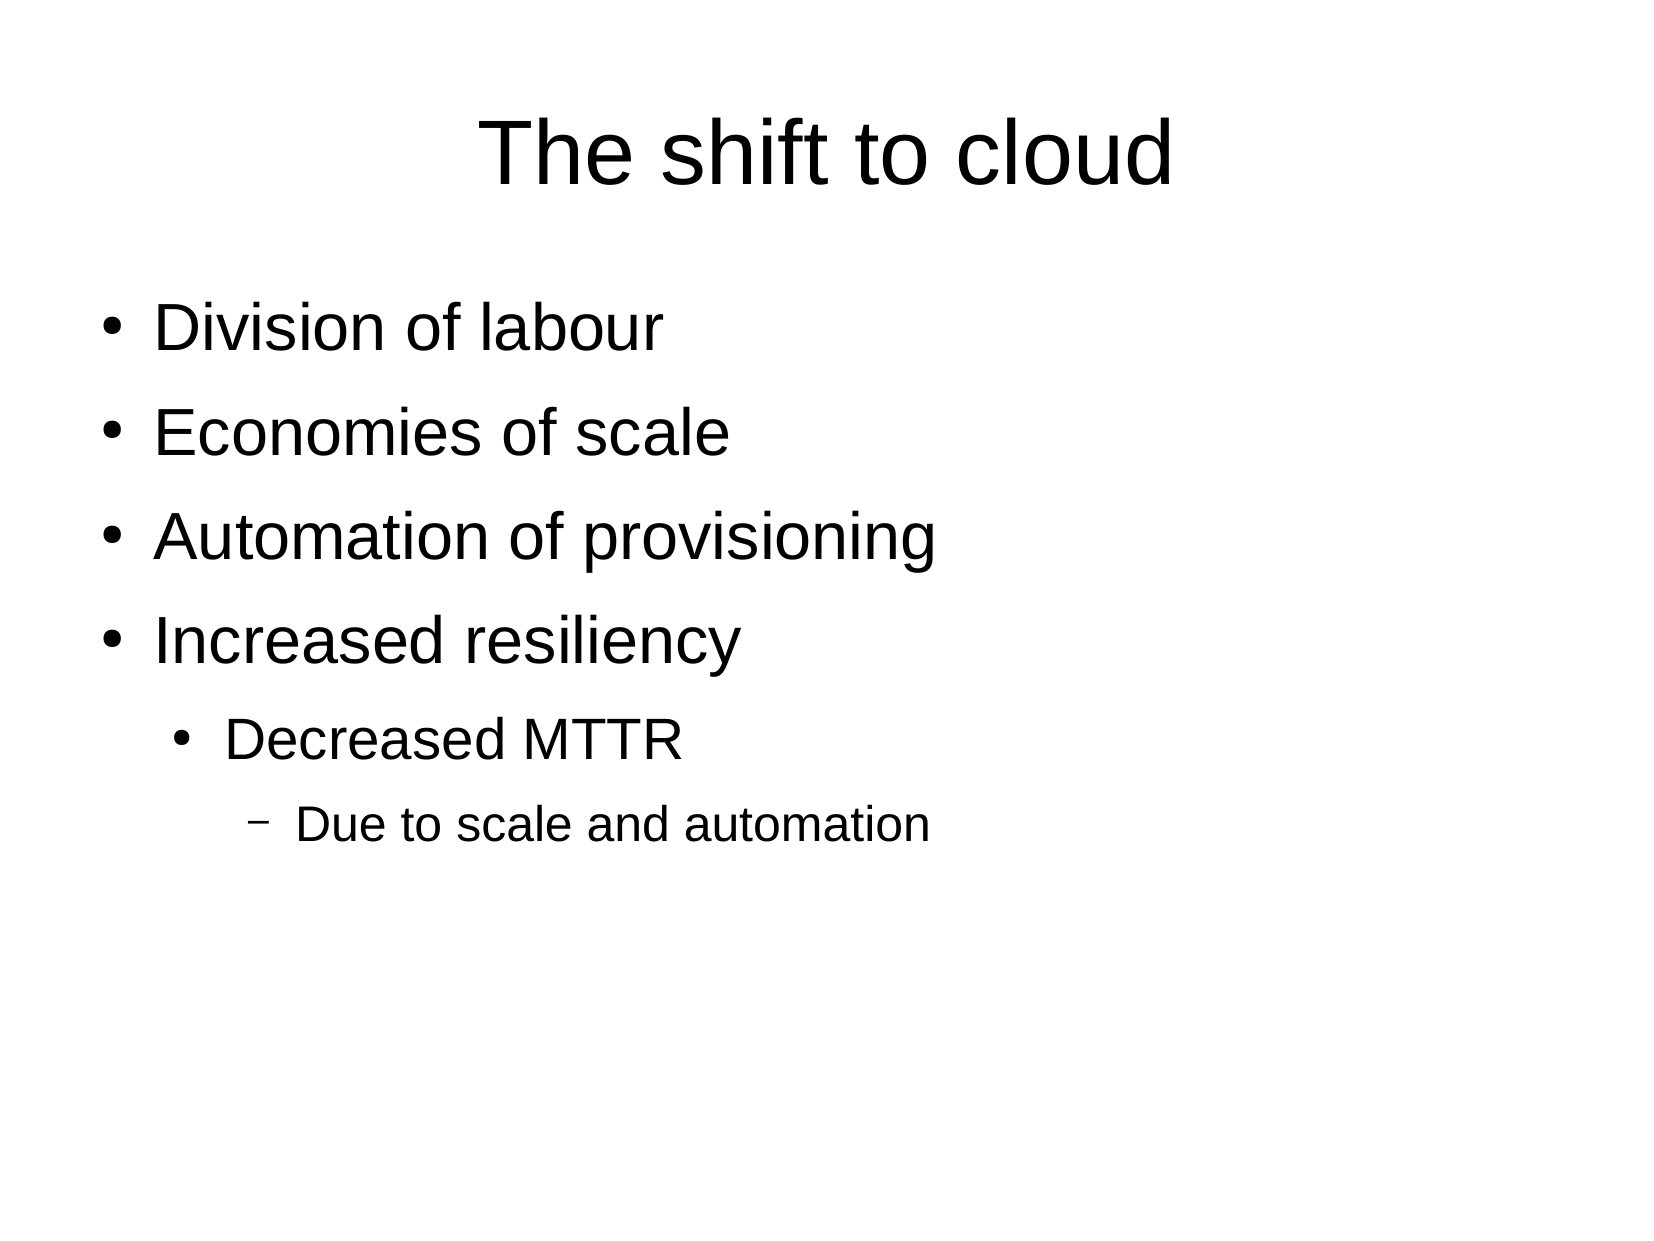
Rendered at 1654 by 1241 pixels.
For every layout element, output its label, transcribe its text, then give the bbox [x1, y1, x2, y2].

title The shift to cloud [82, 49, 1571, 257]
list Division of labour Economies of scale Automation of provisioning Increased resiliency Decreased MTTR Due to scale and automation [82, 290, 1571, 1109]
